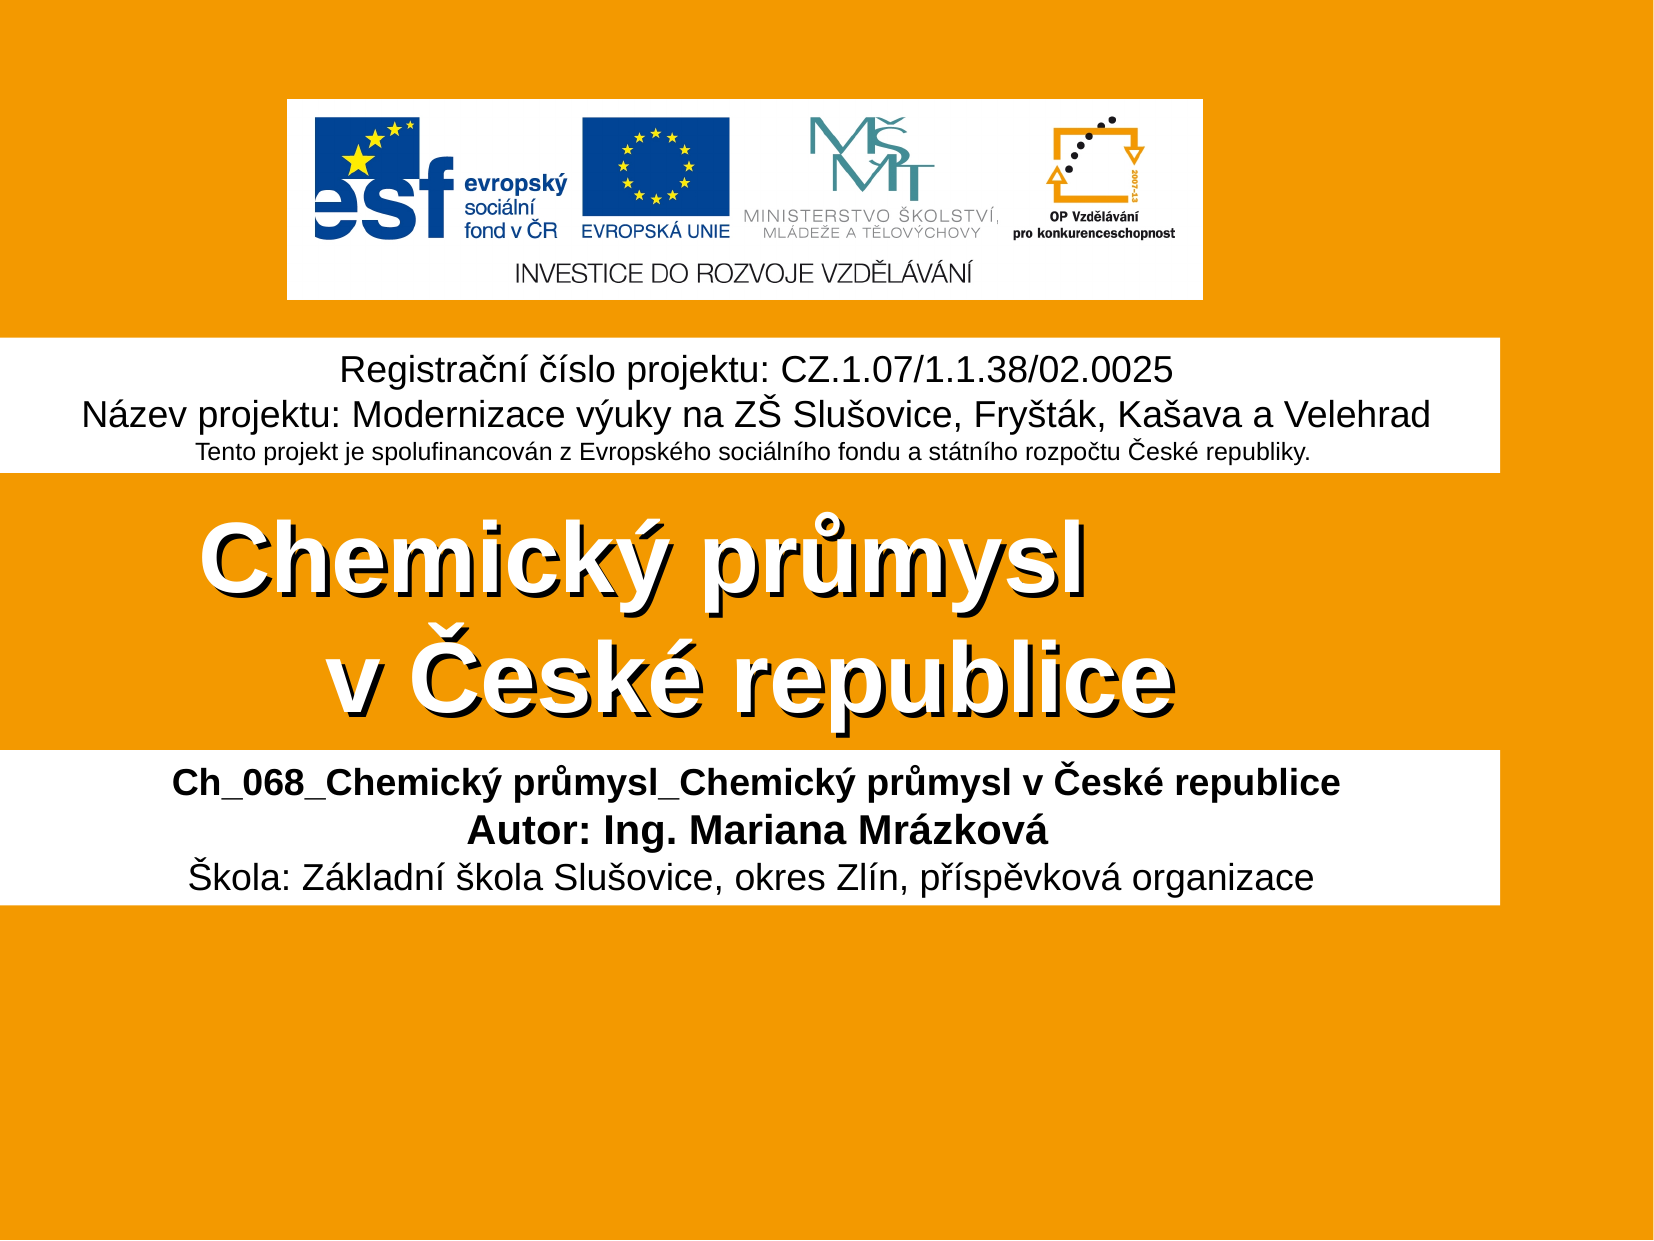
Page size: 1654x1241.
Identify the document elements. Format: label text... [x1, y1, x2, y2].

picture [287, 99, 1203, 300]
text_box Ch_068_Chemický průmysl_Chemický průmysl v České republice Autor: Ing. Mariana Mrázková Škola: Základní škola Slušovice, okres Zlín, příspěvková organizace [0, 750, 1501, 906]
text_box Registrační číslo projektu: CZ.1.07/1.1.38/02.0025 Název projektu: Modernizace výuky na ZŠ Slušovice, Fryšták, Kašava a Velehrad Tento projekt je spolufinancován z Evropského sociálního fondu a státního rozpočtu České republiky. [0, 337, 1501, 473]
title Chemický průmysl v České republice [112, 484, 1388, 741]
